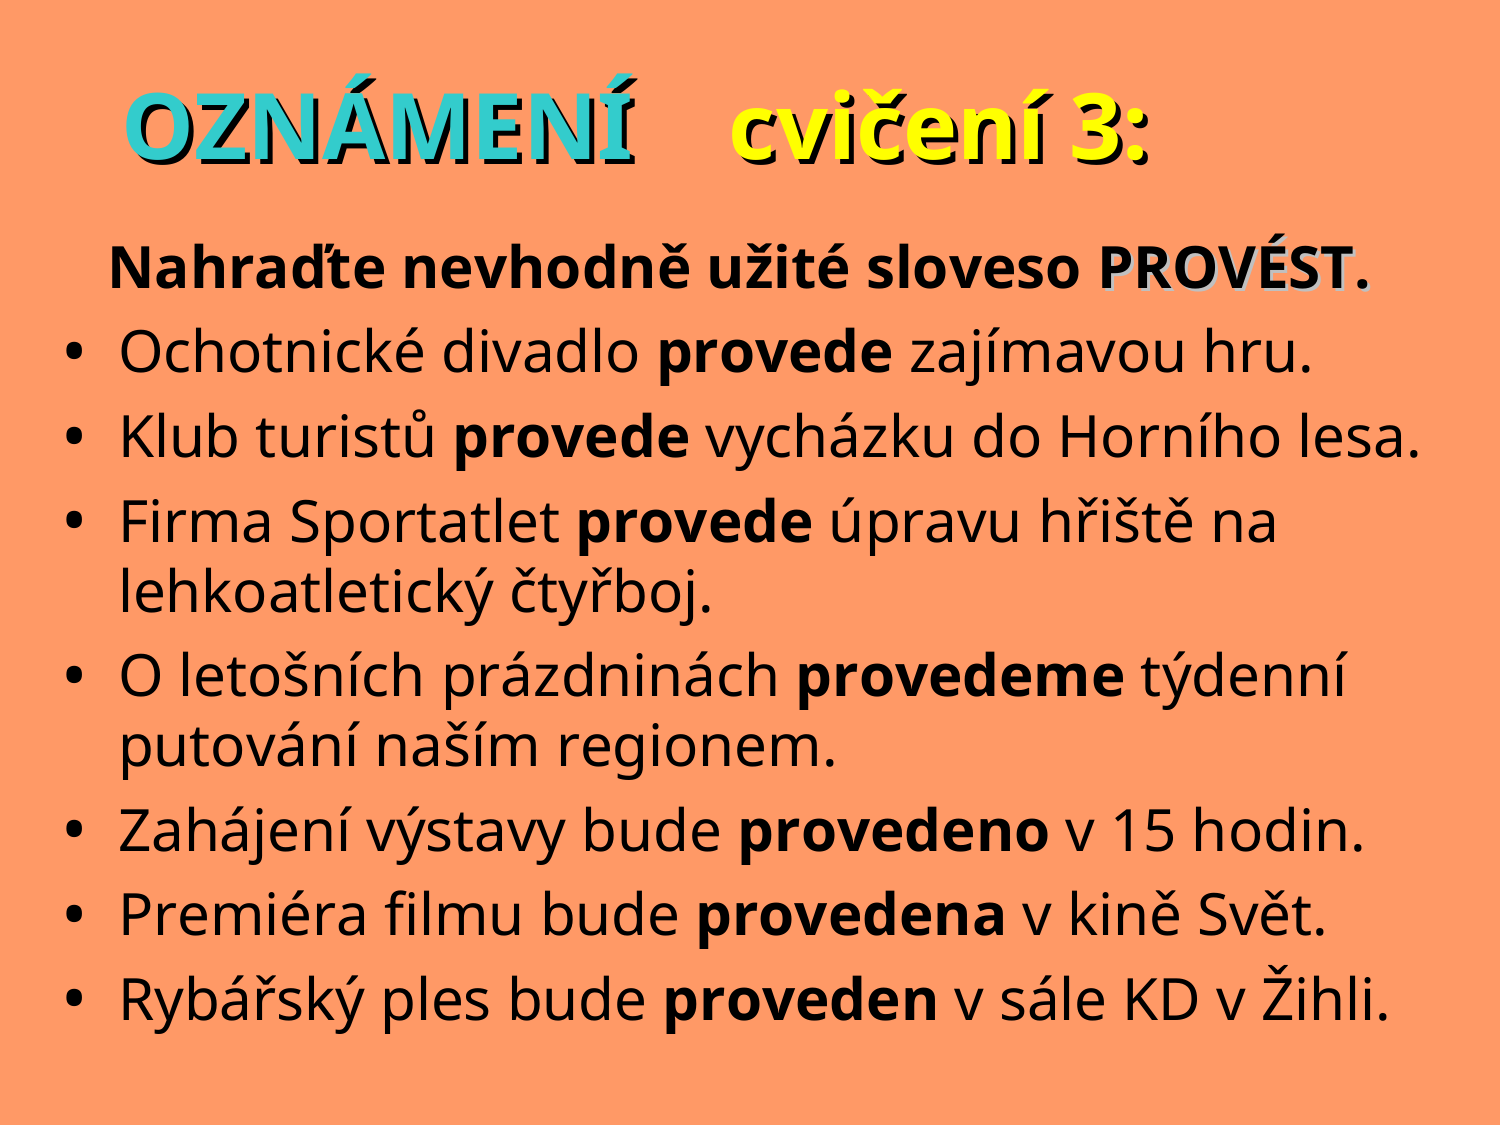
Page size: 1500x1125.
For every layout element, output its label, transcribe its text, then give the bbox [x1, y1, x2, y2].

list Nahraďte nevhodně užité sloveso PROVÉST. Ochotnické divadlo provede zajímavou hru. Klub turistů provede vycházku do Horního lesa. Firma Sportatlet provede úpravu hřiště na lehkoatletický čtyřboj. O letošních prázdninách provedeme týdenní putování naším regionem. Zahájení výstavy bude provedeno v 15 hodin. Premiéra filmu bude provedena v kině Svět. Rybářský ples bude proveden v sále KD v Žihli. [46, 222, 1500, 1125]
title OZNÁMENÍ cvičení 3: [35, 35, 1444, 211]
